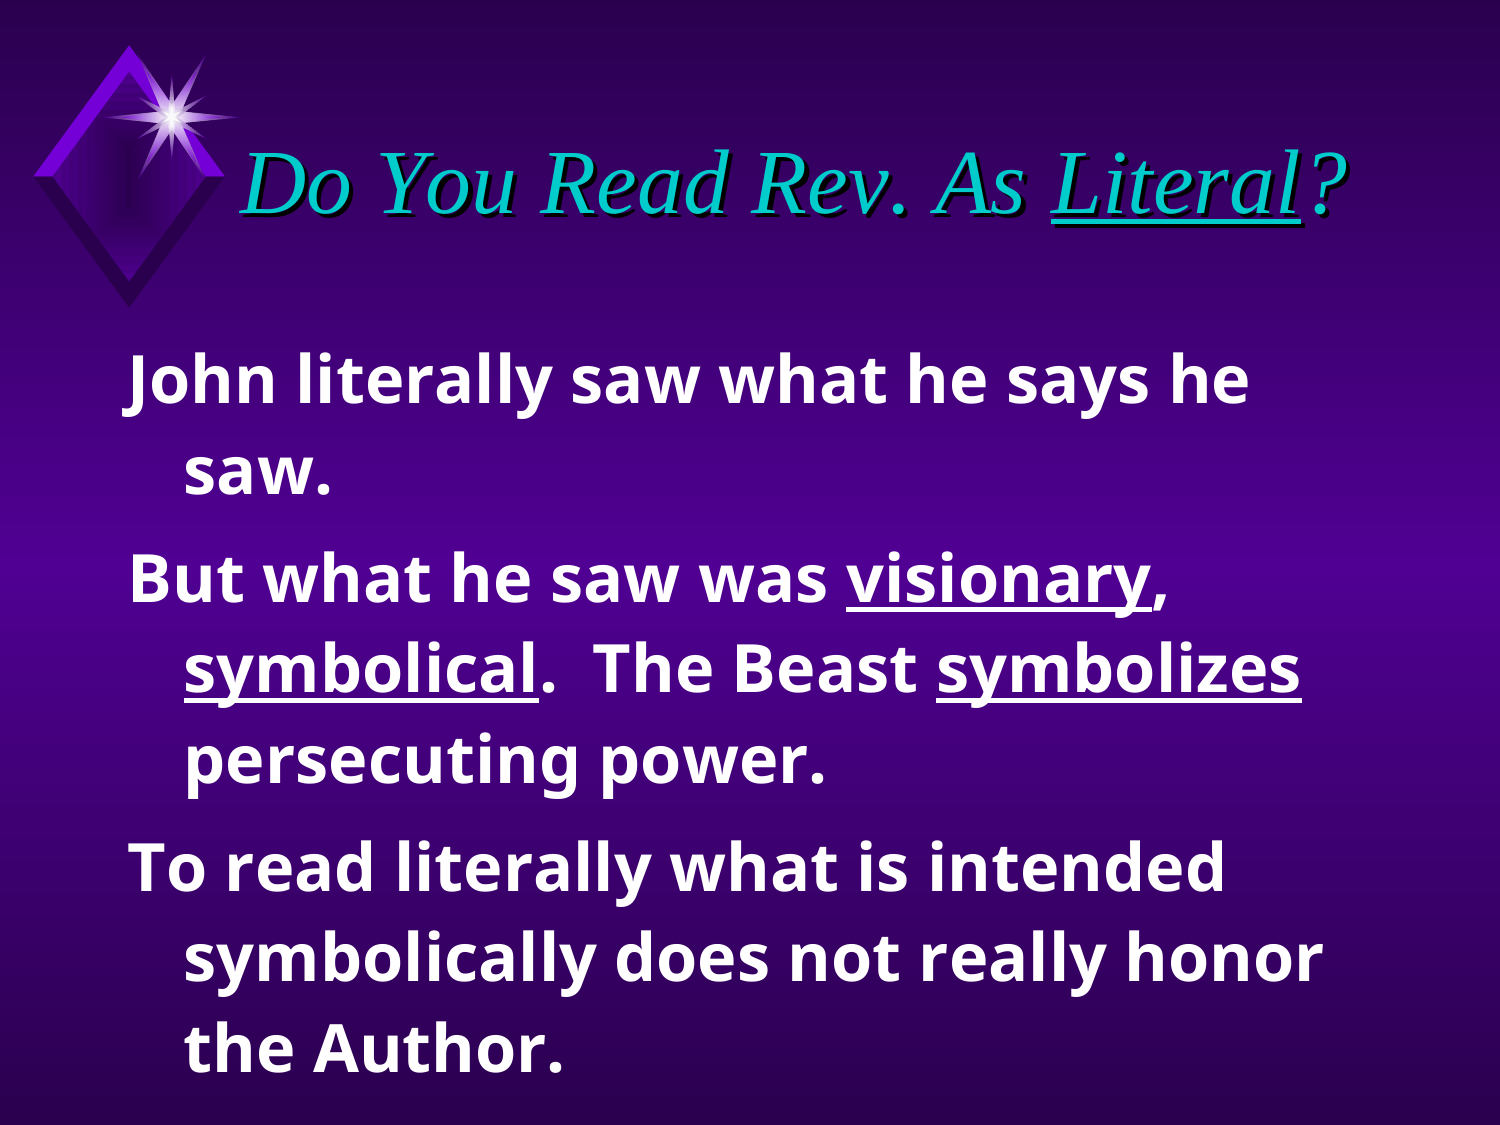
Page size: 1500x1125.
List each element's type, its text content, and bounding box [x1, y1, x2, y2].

list John literally saw what he says he saw. But what he saw was visionary, symbolical. The Beast symbolizes persecuting power. To read literally what is intended symbolically does not really honor the Author. [112, 324, 1388, 1001]
title Do You Read Rev. As Literal? [224, 78, 1388, 288]
